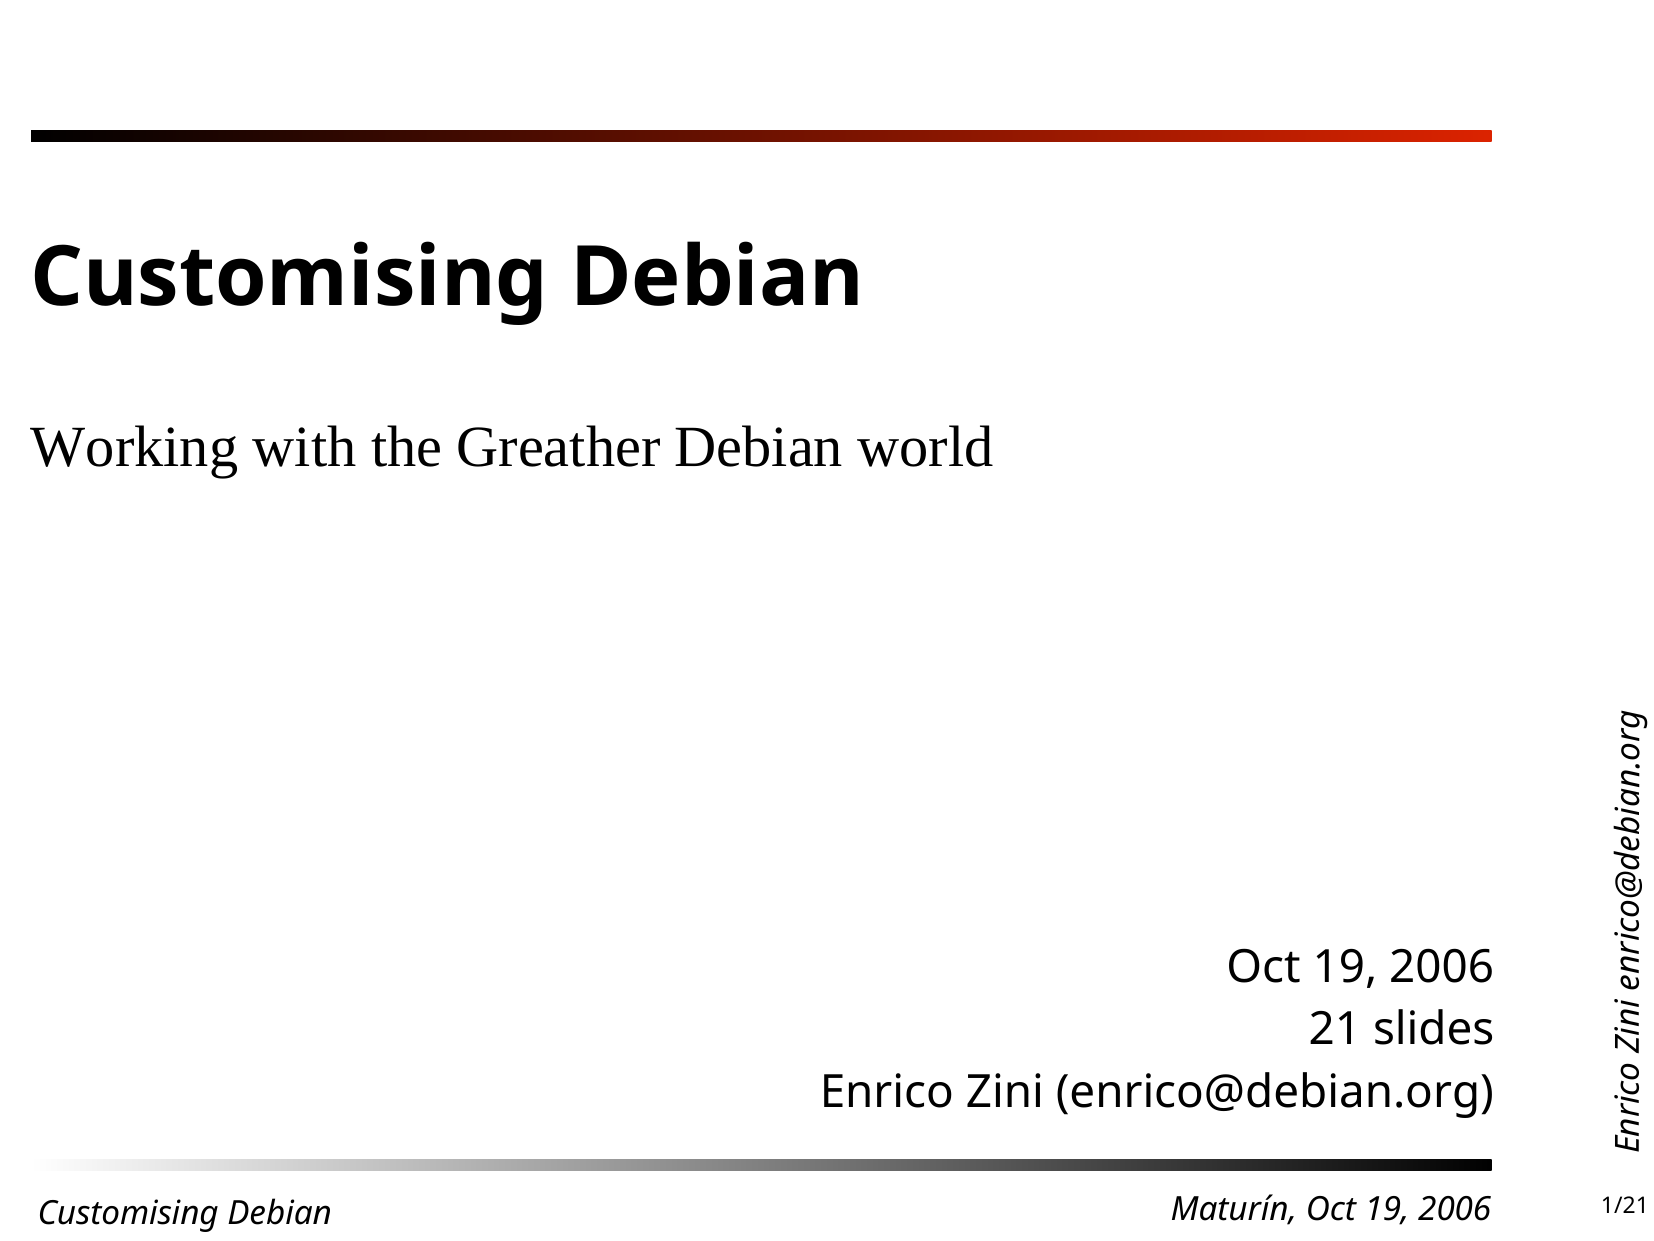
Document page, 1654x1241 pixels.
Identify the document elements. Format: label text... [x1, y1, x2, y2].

text_box Oct 19, 2006 21 slides Enrico Zini (enrico@debian.org) [624, 933, 1495, 1154]
text_box Customising Debian [30, 216, 1495, 658]
text_box Working with the Greather Debian world [30, 413, 1298, 556]
